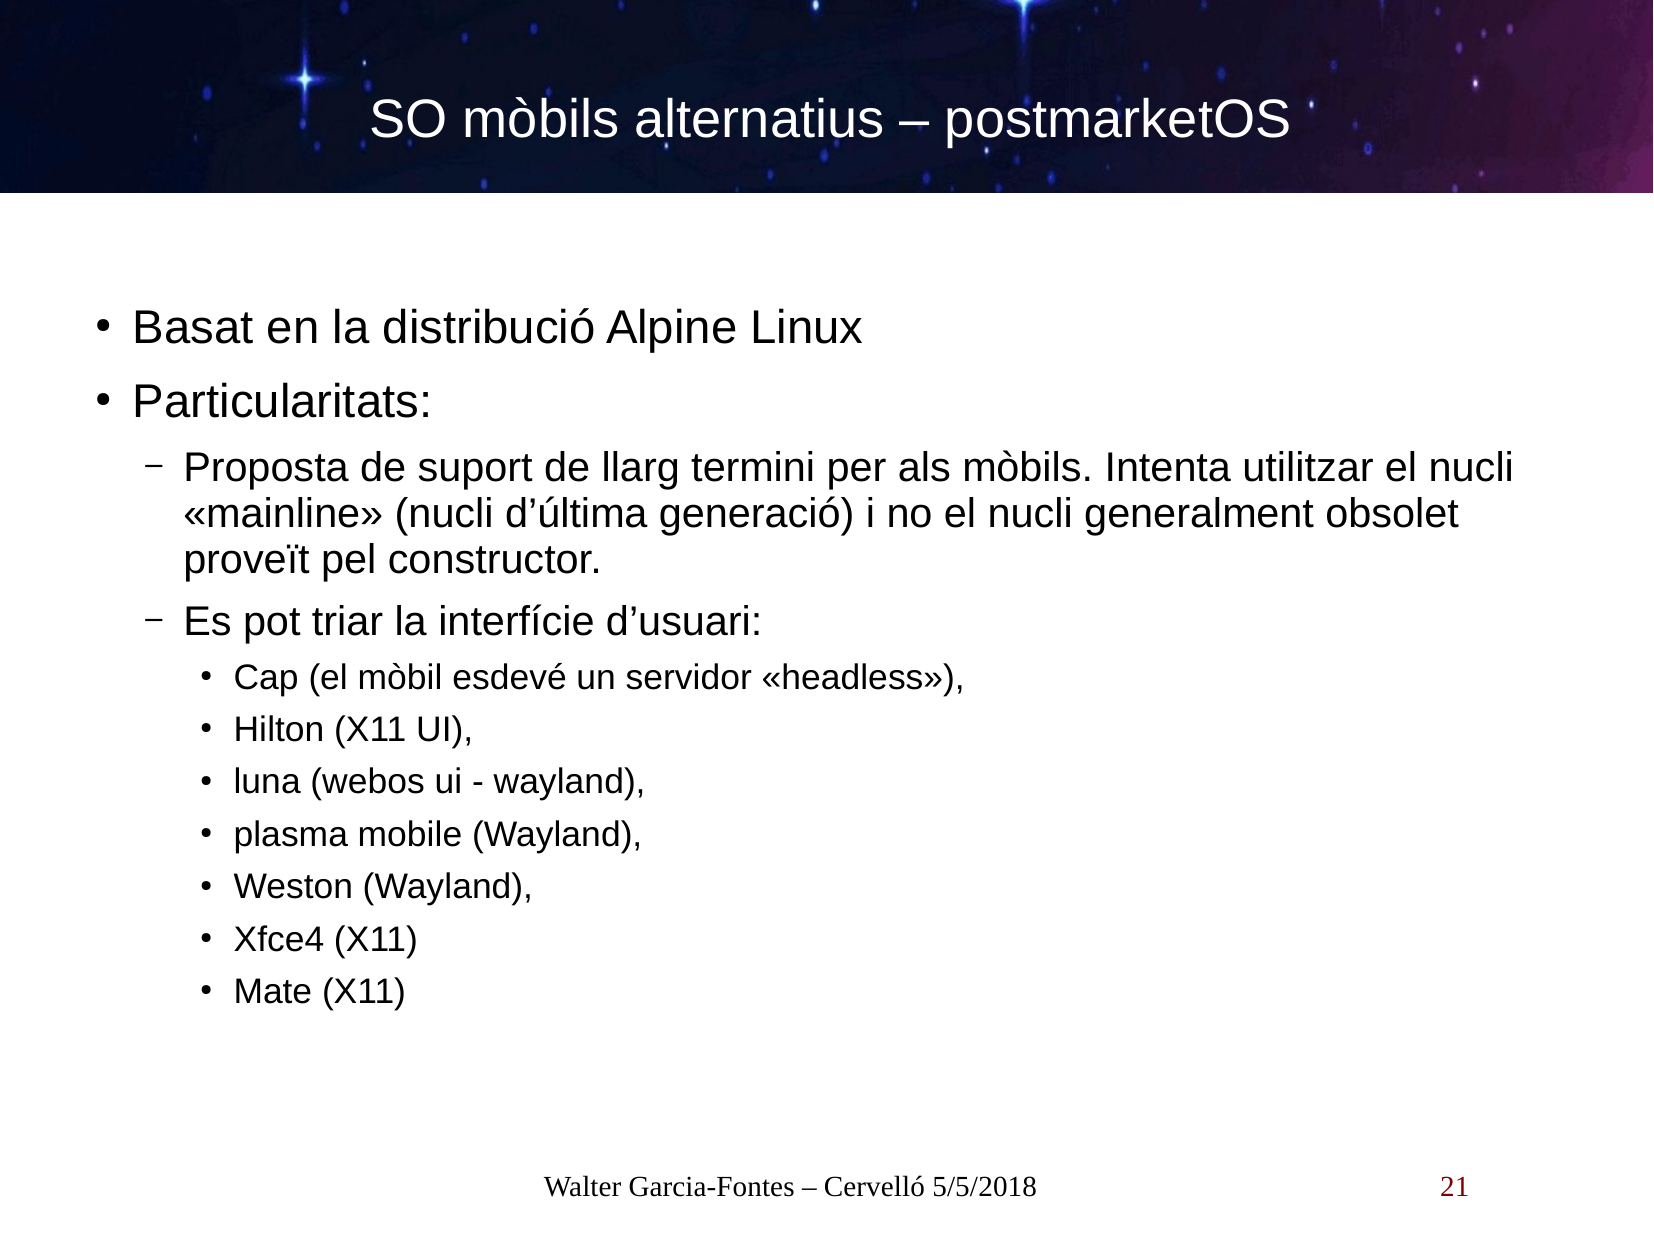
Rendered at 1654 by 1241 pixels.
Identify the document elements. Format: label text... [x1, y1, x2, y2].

picture [0, 0, 1653, 193]
title SO mòbils alternatius – postmarketOS [87, 15, 1576, 223]
list Basat en la distribució Alpine Linux Particularitats: Proposta de suport de llarg termini per als mòbils. Intenta utilitzar el nucli «mainline» (nucli d’última generació) i no el nucli generalment obsolet proveït pel constructor. Es pot triar la interfície d’usuari: Cap (el mòbil esdevé un servidor «headless»), Hilton (X11 UI), luna (webos ui - wayland), plasma mobile (Wayland), Weston (Wayland), Xfce4 (X11) Mate (X11) [82, 300, 1571, 1021]
